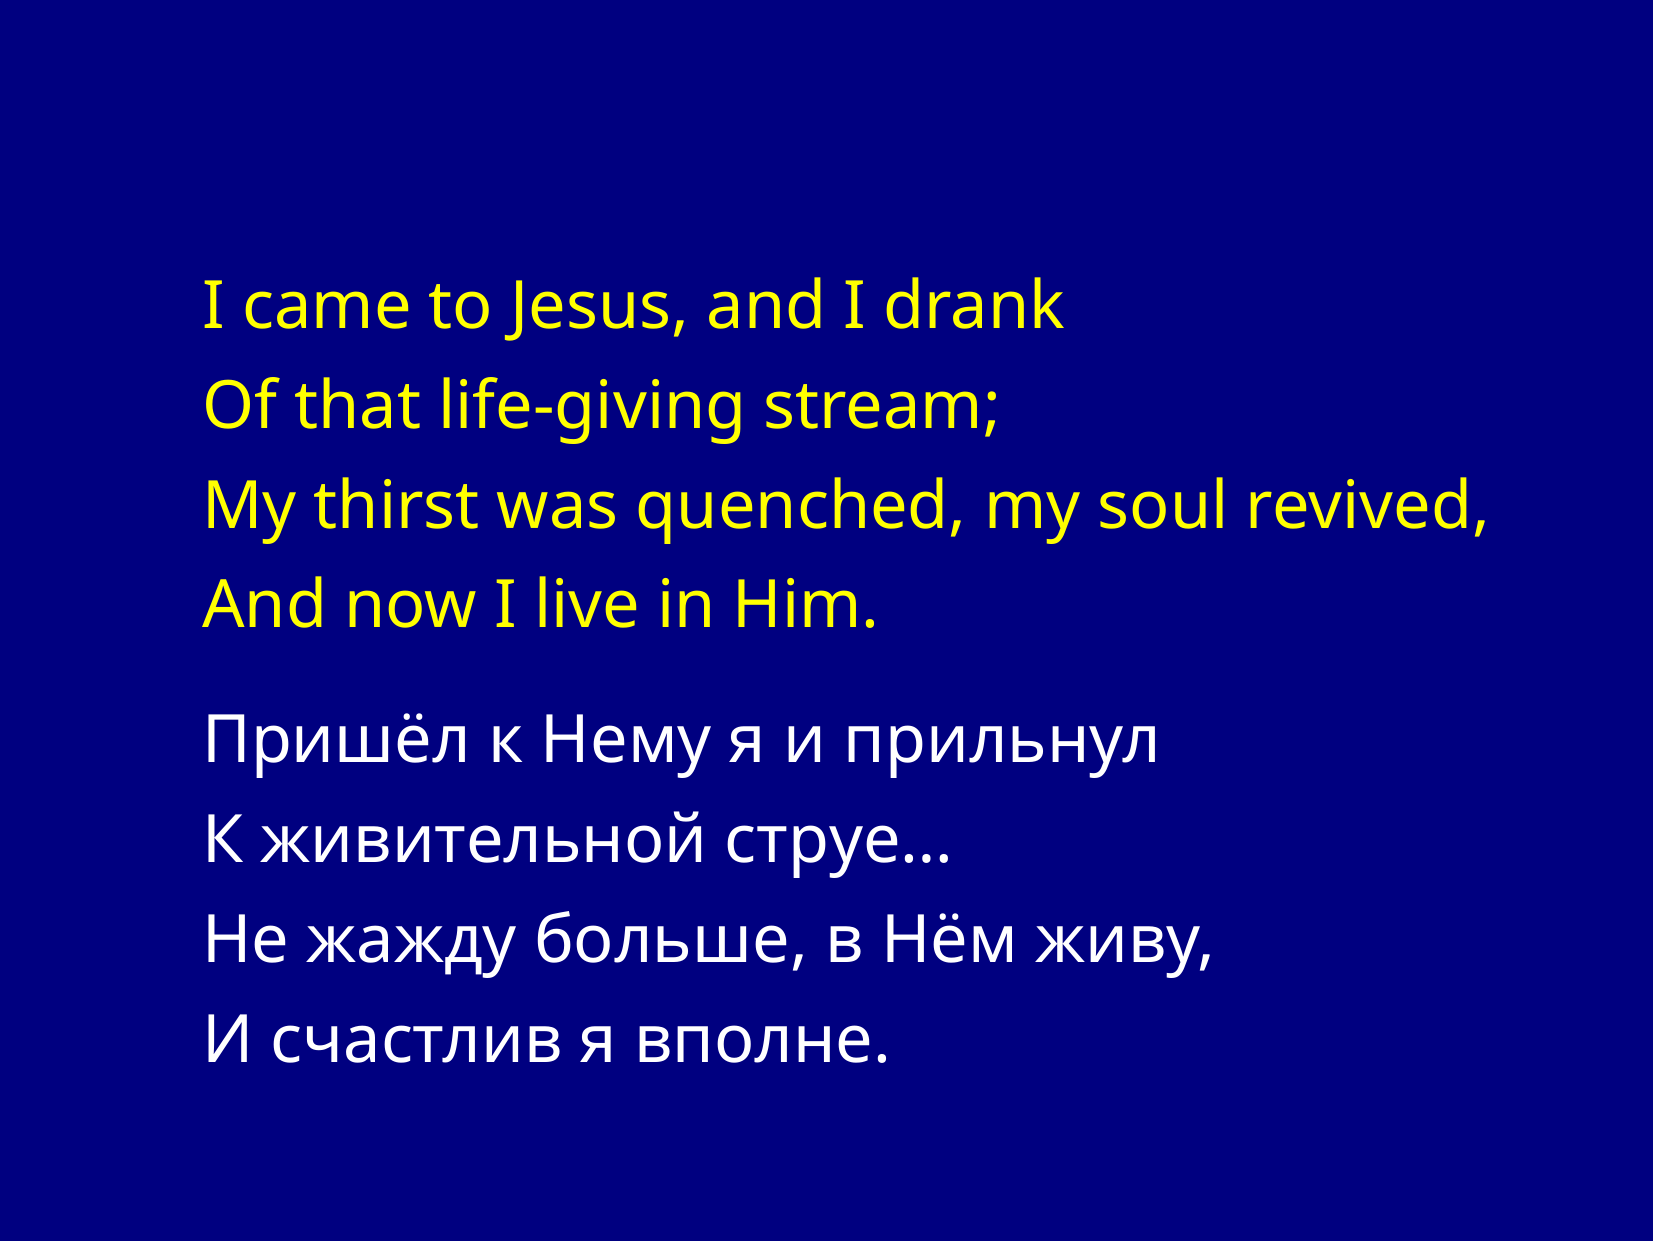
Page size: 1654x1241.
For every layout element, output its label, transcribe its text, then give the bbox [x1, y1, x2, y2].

text_box Пришёл к Нему я и прильнул К живительной струе… Не жажду больше, в Нём живу, И счастлив я вполне. [75, 675, 1576, 1163]
text_box I came to Jesus, and I drank Of that life-giving stream; My thirst was quenched, my soul revived, And now I live in Him. [75, 150, 1653, 638]
